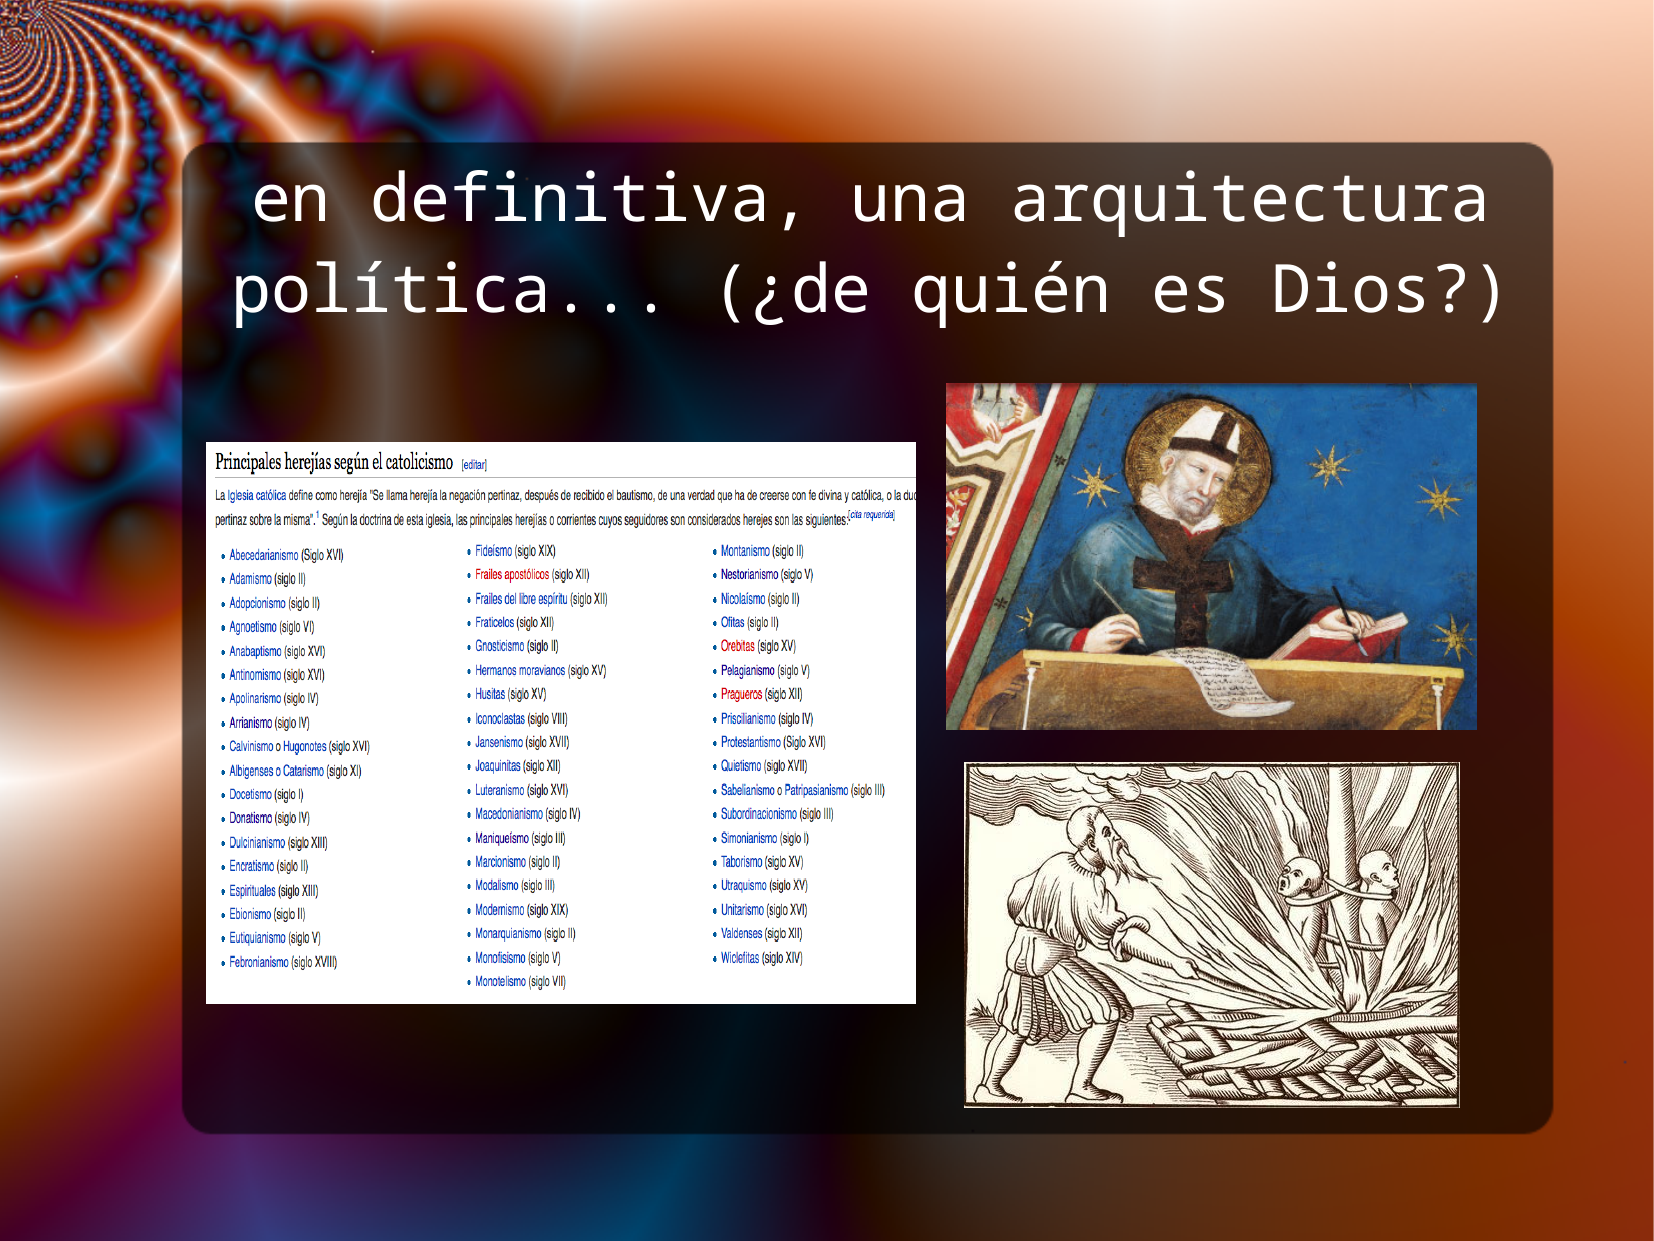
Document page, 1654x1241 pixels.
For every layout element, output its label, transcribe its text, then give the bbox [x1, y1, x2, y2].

picture [0, 0, 1654, 1241]
title en definitiva, una arquitectura política... (¿de quién es Dios?) [206, 156, 1536, 325]
